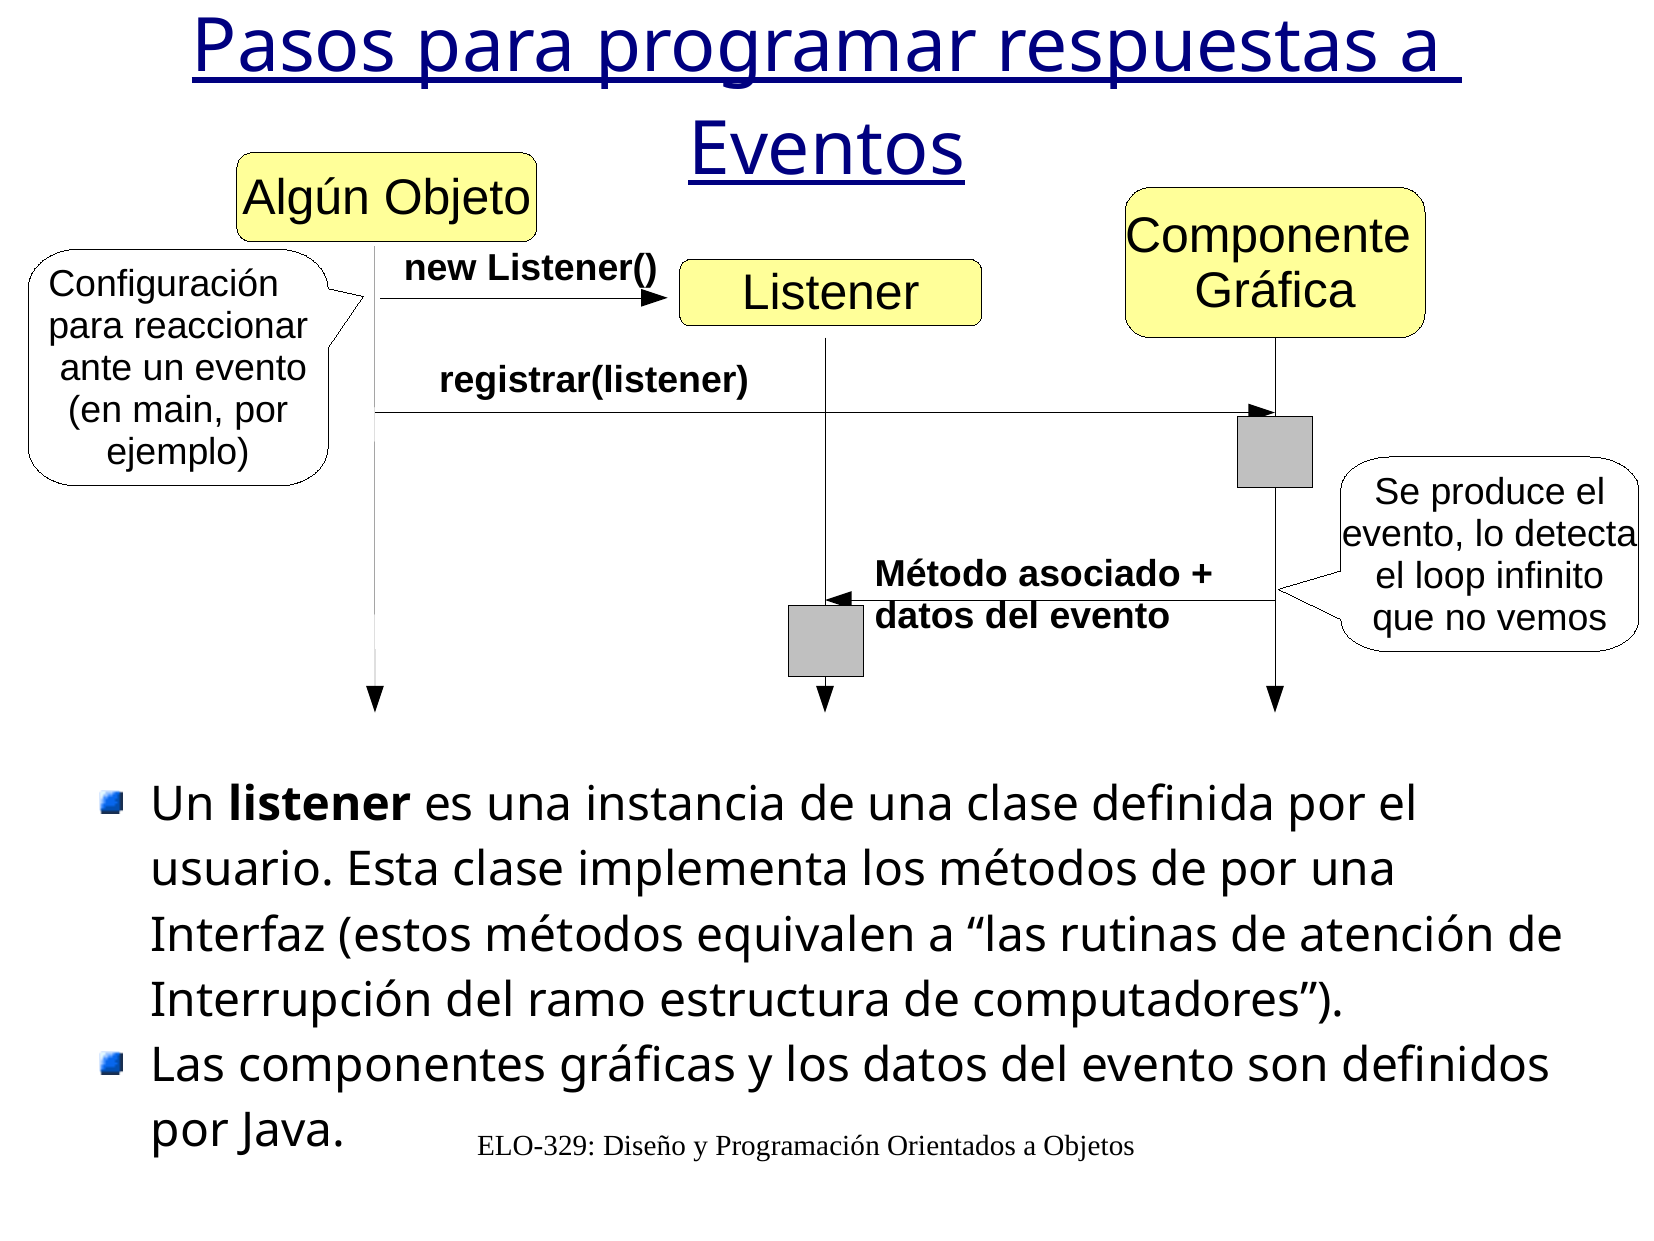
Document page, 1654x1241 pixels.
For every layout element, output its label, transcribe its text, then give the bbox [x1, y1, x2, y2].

text_box Algún Objeto [236, 152, 537, 242]
text_box Método asociado + datos del evento [859, 601, 1254, 657]
text_box [1237, 416, 1313, 488]
text_box Listener [679, 259, 982, 326]
text_box new Listener() [388, 238, 752, 303]
text_box [788, 605, 864, 677]
text_box Se produce el evento, lo detecta el loop infinito que no vemos [1278, 456, 1639, 652]
list Un listener es una instancia de una clase definida por el usuario. Esta clase implementa los métodos de por una Interfaz (estos métodos equivalen a “las rutinas de atención de Interrupción del ramo estructura de computadores”). Las componentes gráficas y los datos del evento son definidos por Java. [82, 769, 1571, 1162]
text_box Configuración para reaccionar ante un evento (en main, por ejemplo) [28, 249, 364, 486]
text_box Método asociado + datos del evento [859, 544, 1254, 600]
text_box Componente Gráfica [1125, 187, 1426, 338]
title Pasos para programar respuestas a Eventos [82, 43, 1571, 145]
text_box registrar(listener) [424, 351, 787, 415]
